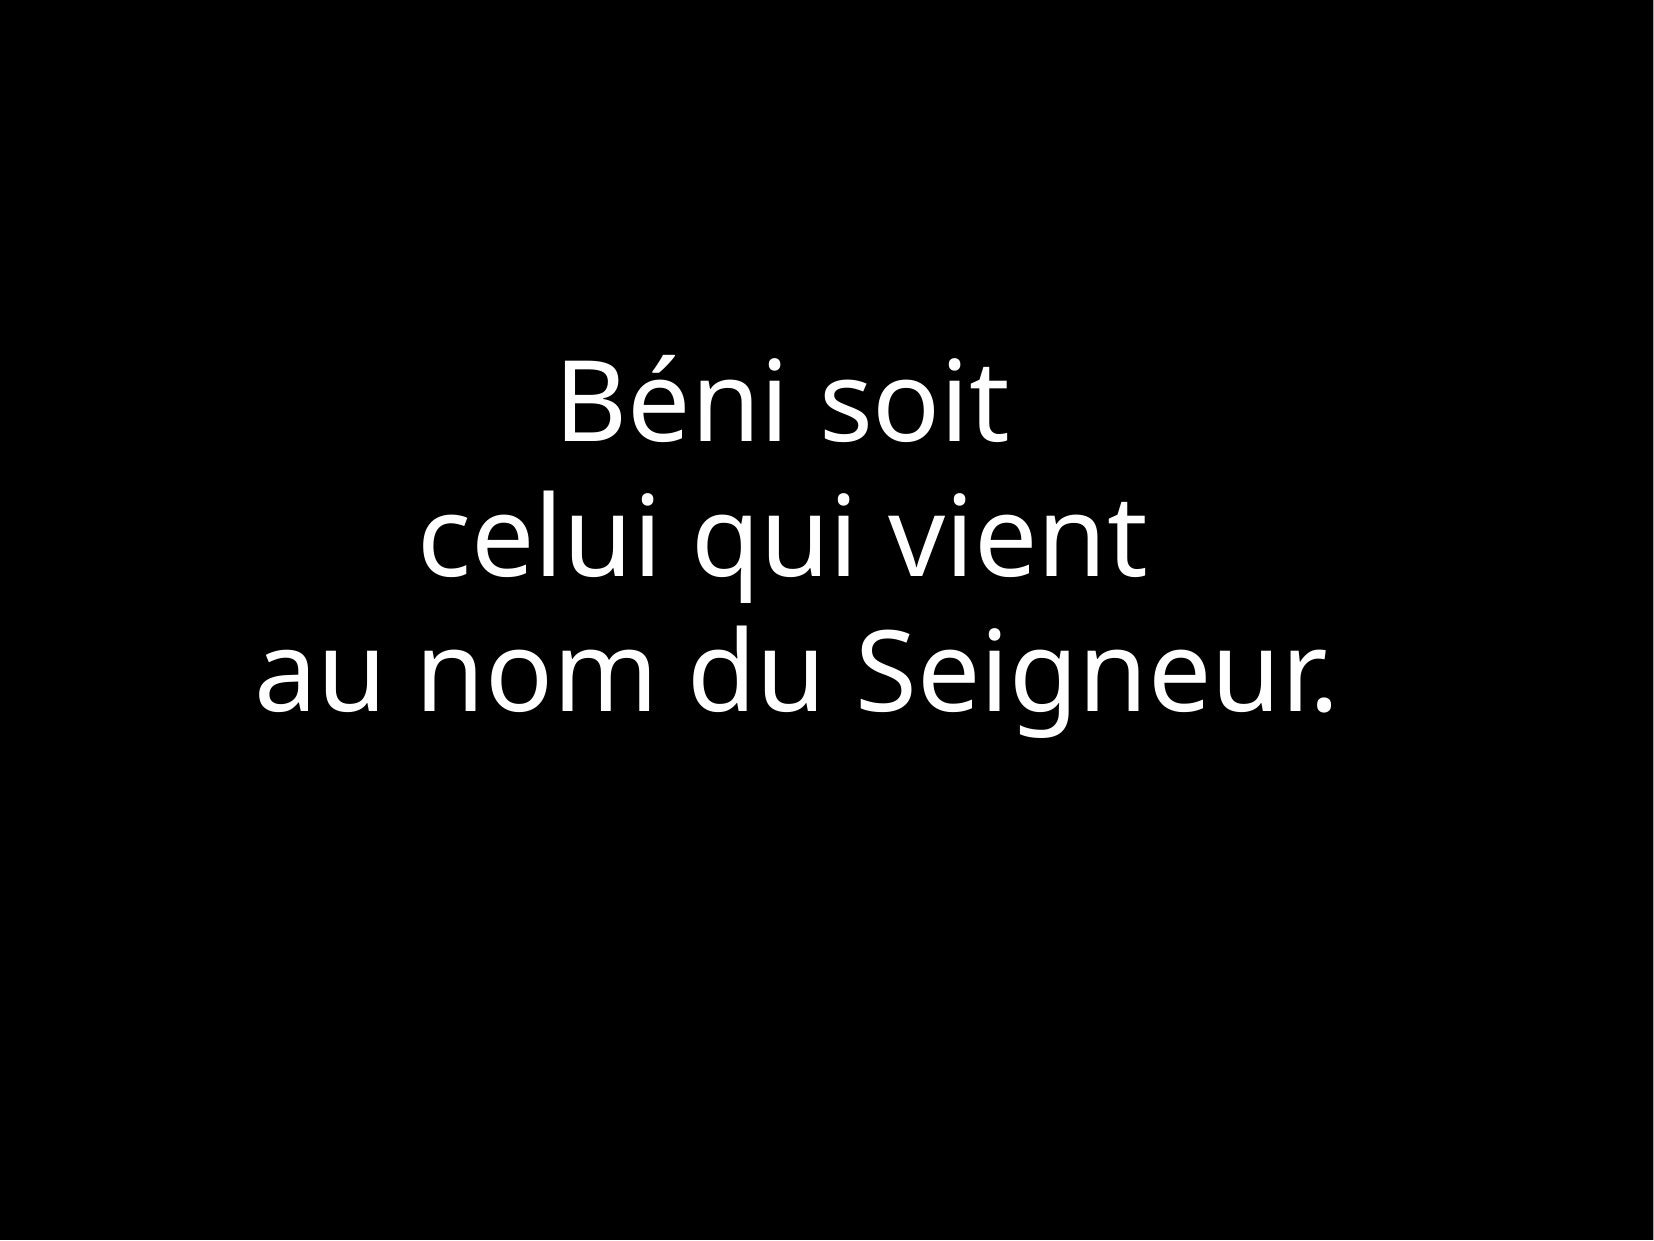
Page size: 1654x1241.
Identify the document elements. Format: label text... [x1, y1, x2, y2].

text_box Béni soit celui qui vient au nom du Seigneur. [88, 88, 1507, 975]
